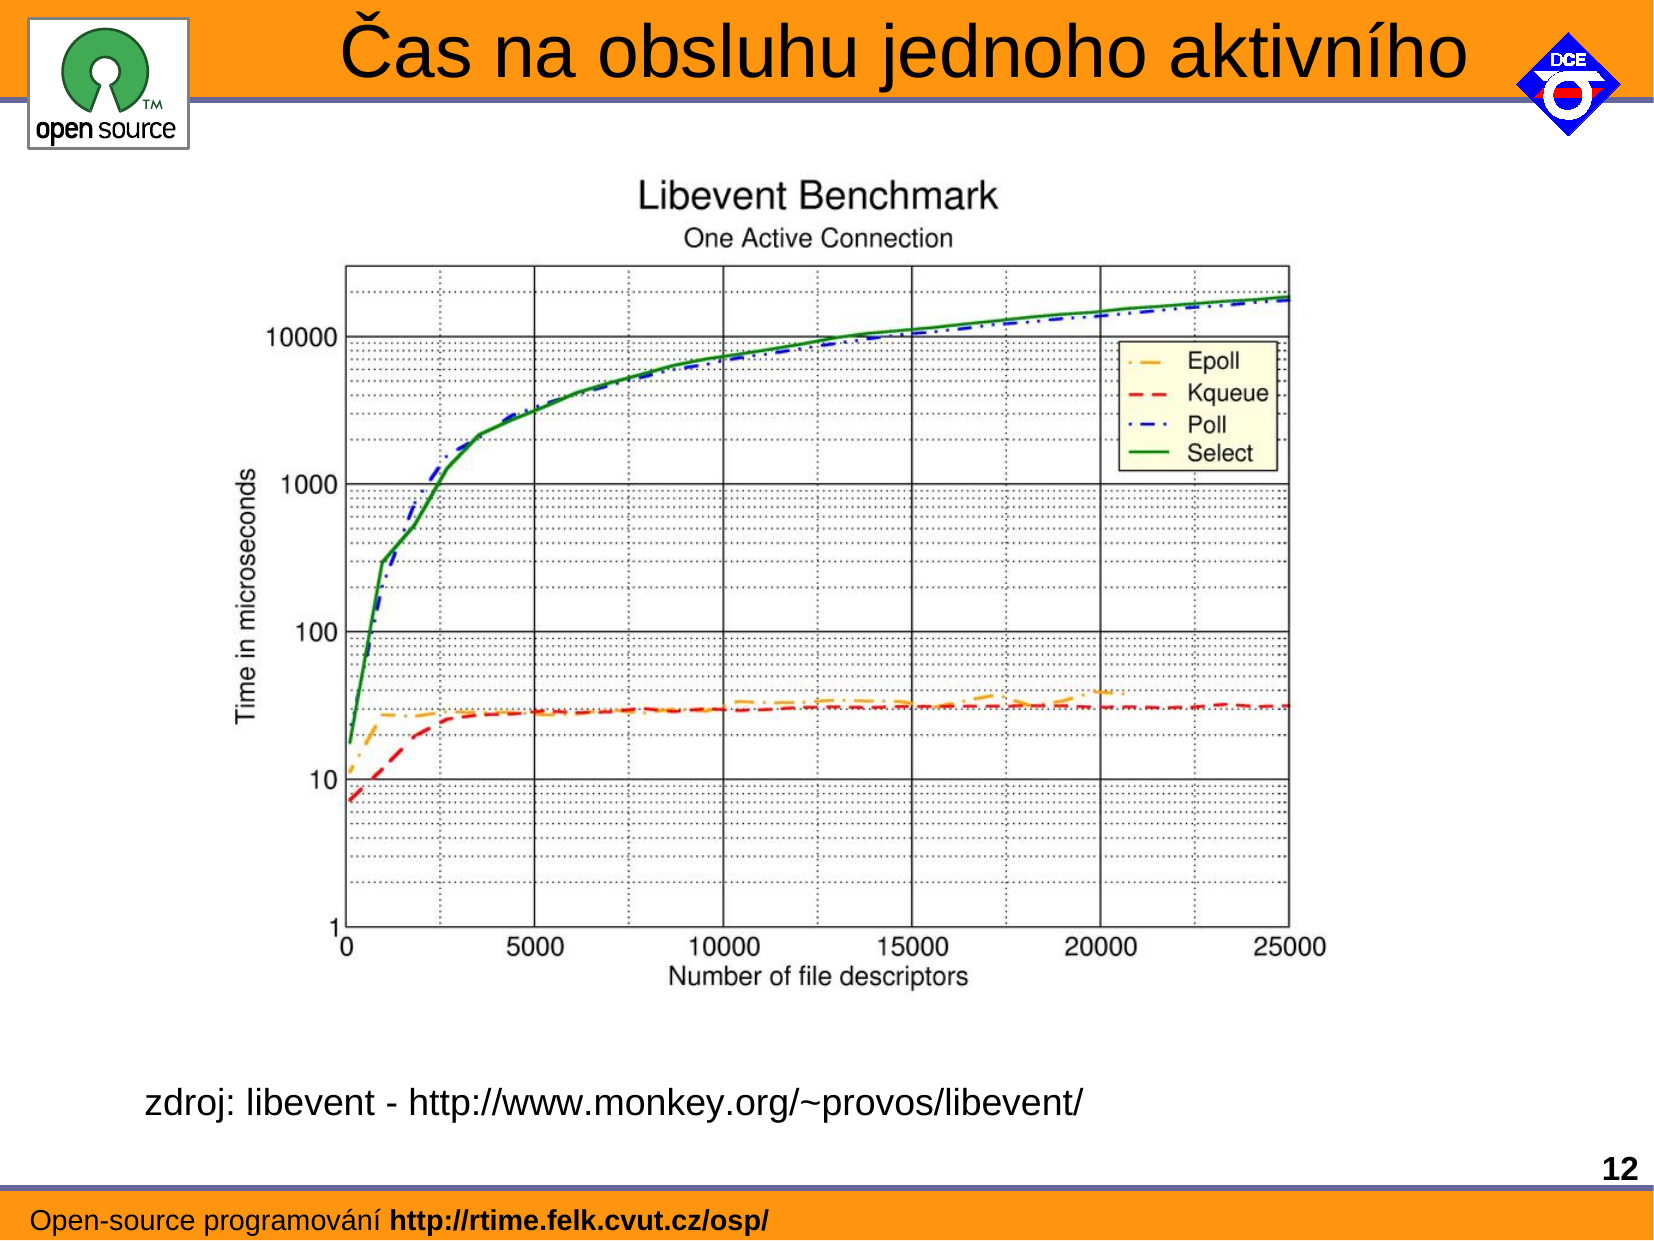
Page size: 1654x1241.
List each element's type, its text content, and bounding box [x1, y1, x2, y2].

picture [204, 124, 1426, 1068]
text_box zdroj: libevent - http://www.monkey.org/~provos/libevent/ [138, 1075, 1576, 1135]
title Čas na obsluhu jednoho aktivního [178, 4, 1631, 98]
